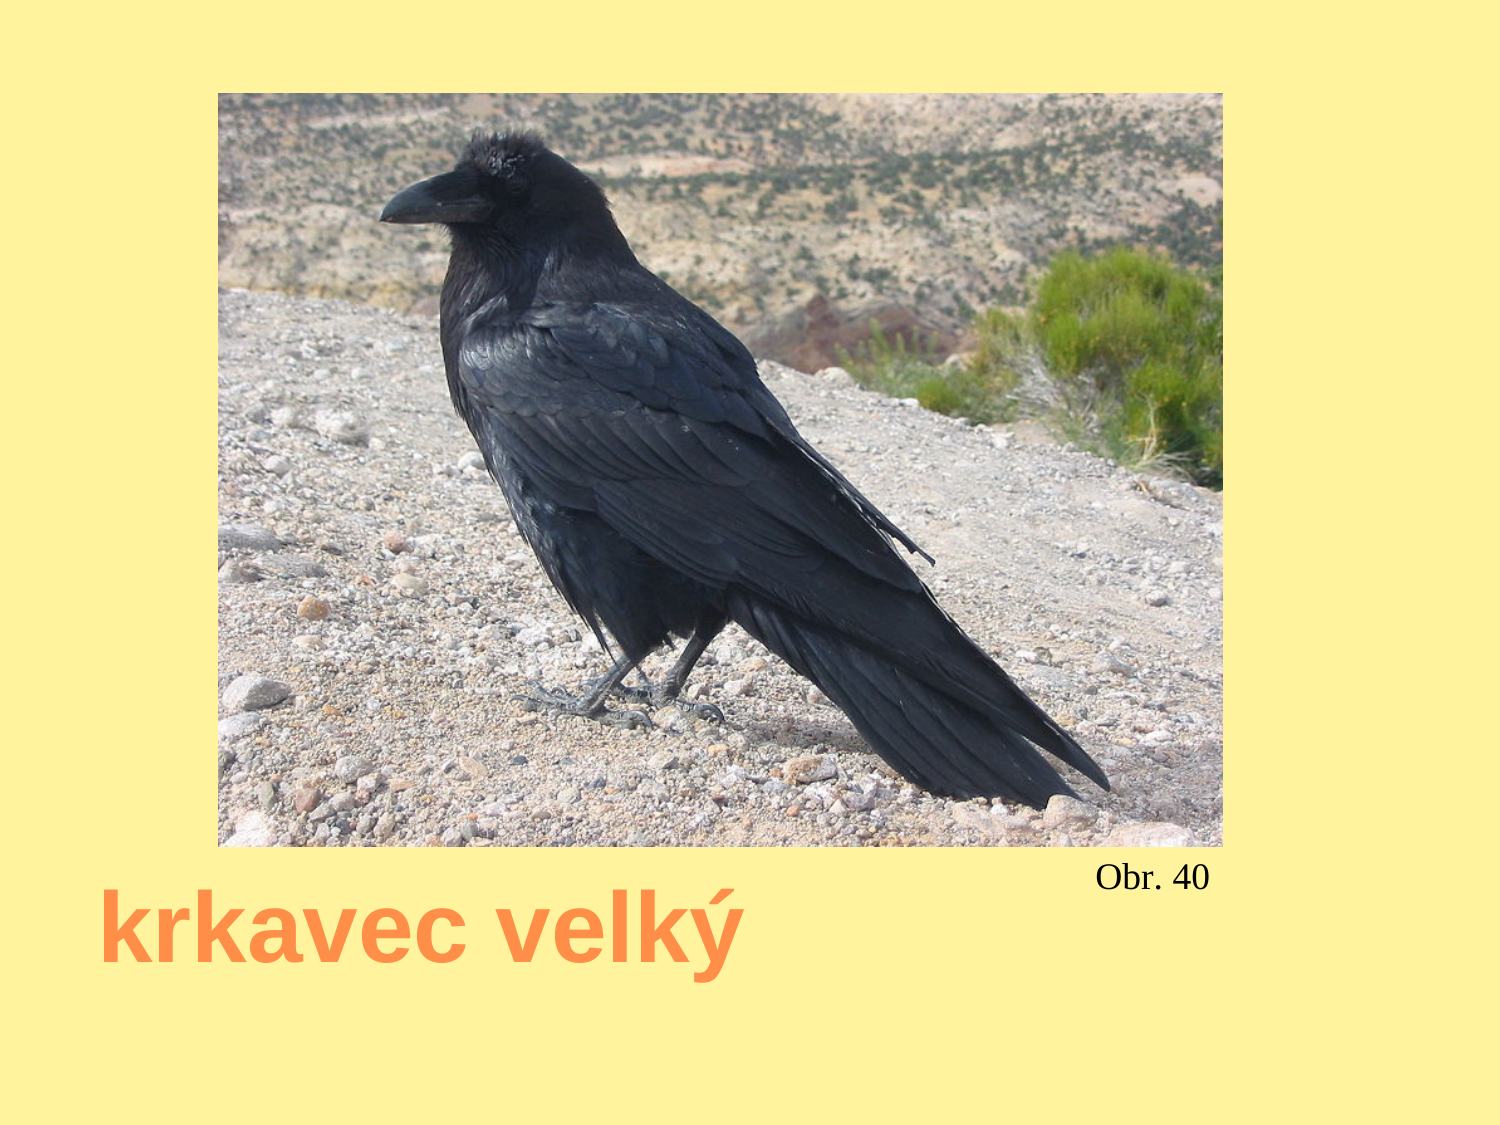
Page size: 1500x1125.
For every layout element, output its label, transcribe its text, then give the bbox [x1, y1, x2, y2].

title krkavec velký [82, 817, 1426, 991]
text_box Obr. 40 [1080, 844, 1247, 905]
picture [218, 93, 1223, 847]
